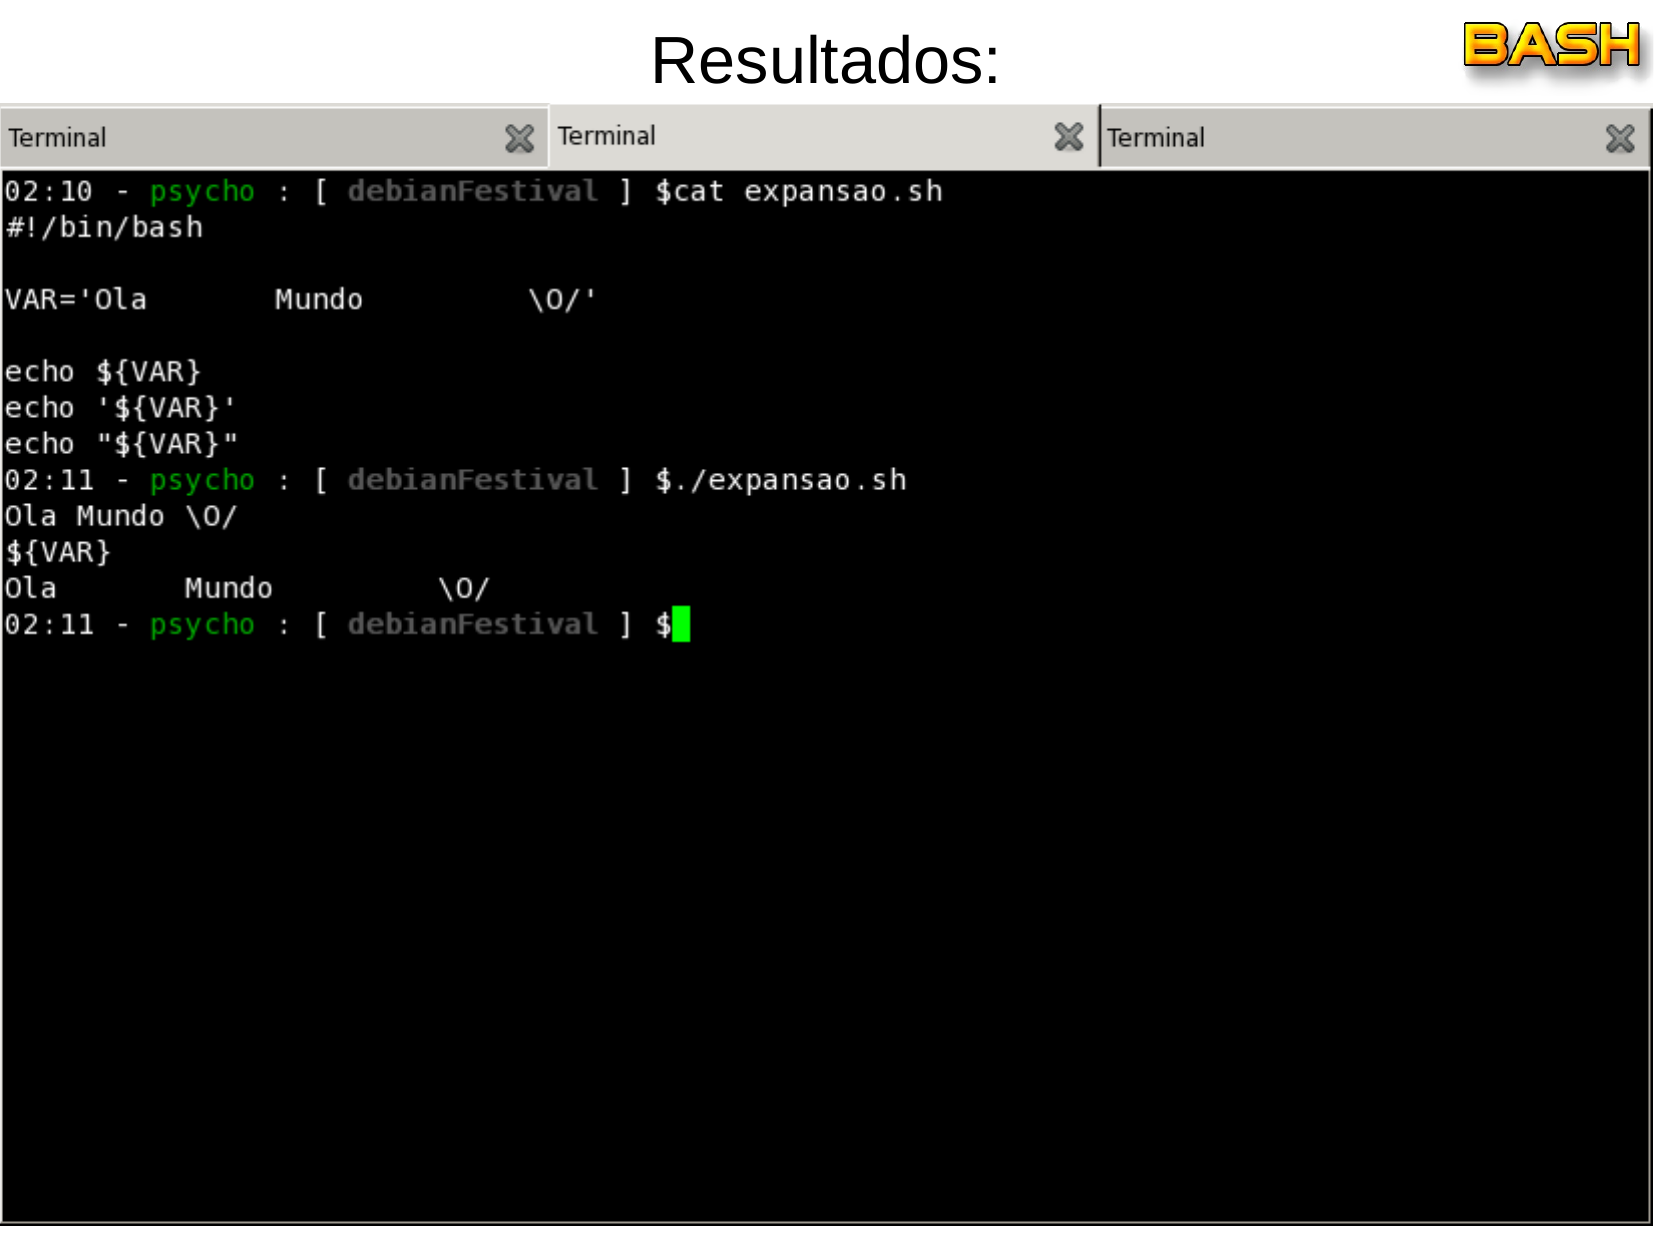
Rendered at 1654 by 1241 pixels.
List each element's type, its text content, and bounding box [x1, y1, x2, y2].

picture [0, 103, 1653, 1226]
picture [1450, 0, 1654, 96]
title Resultados: [82, 22, 1571, 98]
